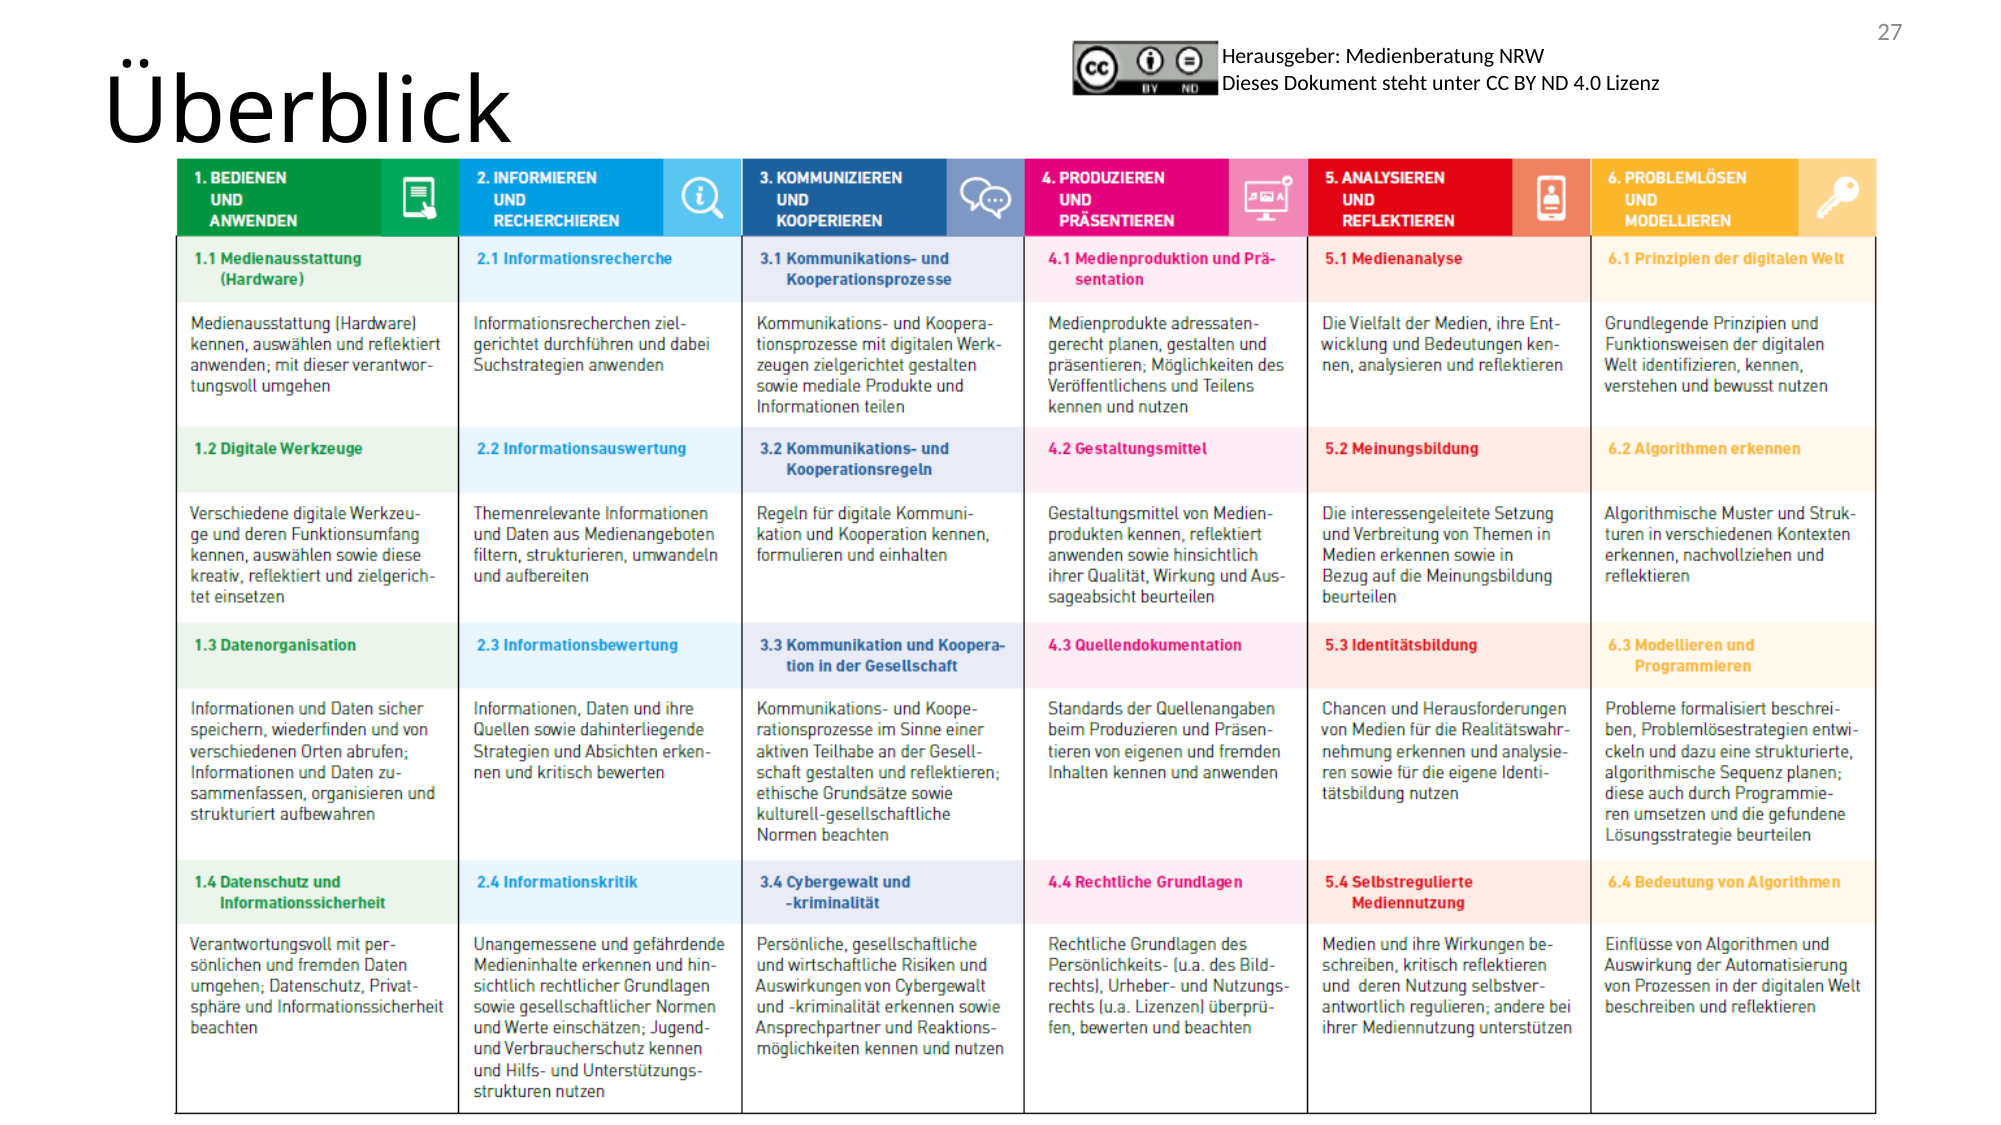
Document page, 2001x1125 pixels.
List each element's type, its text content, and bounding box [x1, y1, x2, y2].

text_box Herausgeber: Medienberatung NRW Dieses Dokument steht unter CC BY ND 4.0 Lizenz [1207, 34, 1682, 103]
text_box Überblick [87, 3, 1813, 222]
picture [172, 151, 1883, 1122]
text_box 27 [1862, 0, 2000, 61]
picture [1068, 39, 1226, 105]
